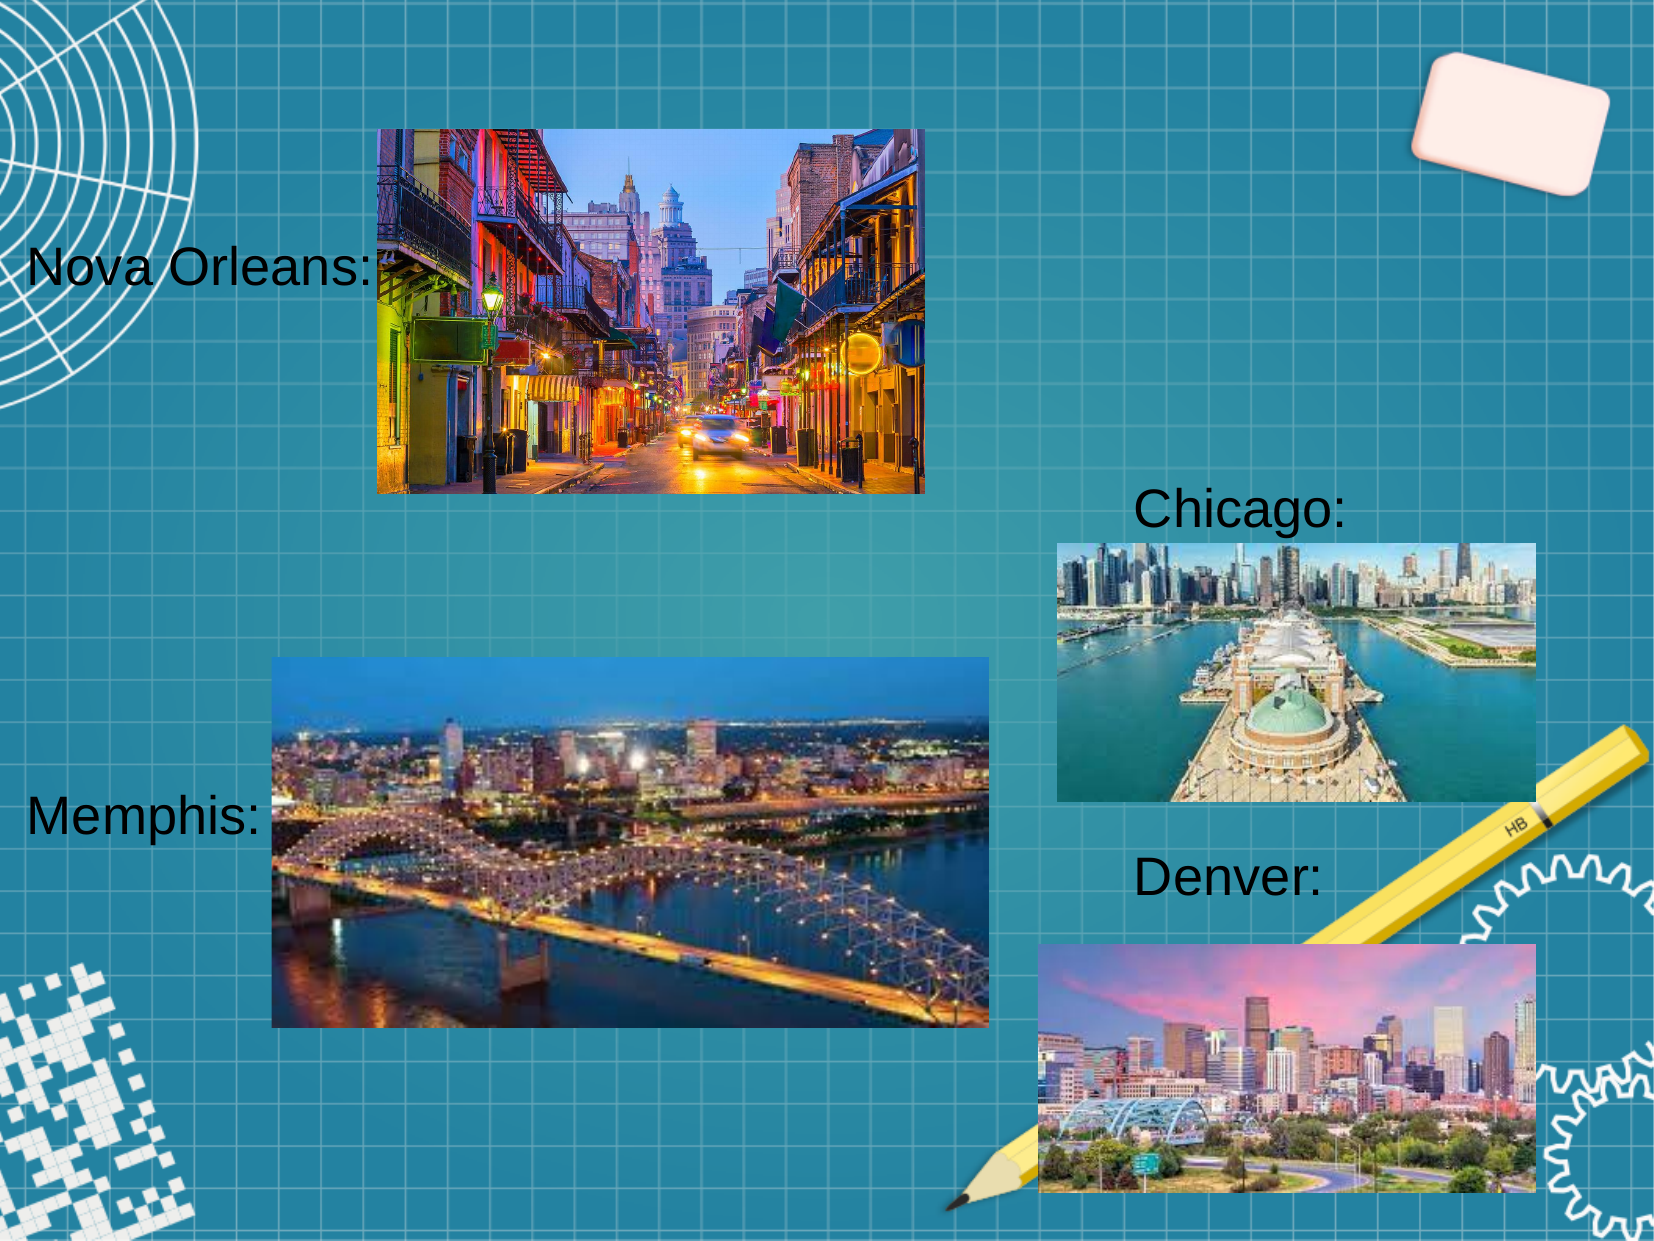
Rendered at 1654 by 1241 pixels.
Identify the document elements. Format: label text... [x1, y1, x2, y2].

picture [0, 0, 1654, 1241]
picture [377, 129, 925, 495]
picture [271, 657, 989, 1028]
text_box Nova Orleans: Chicago: Memphis: Denver: [11, 23, 1382, 1241]
